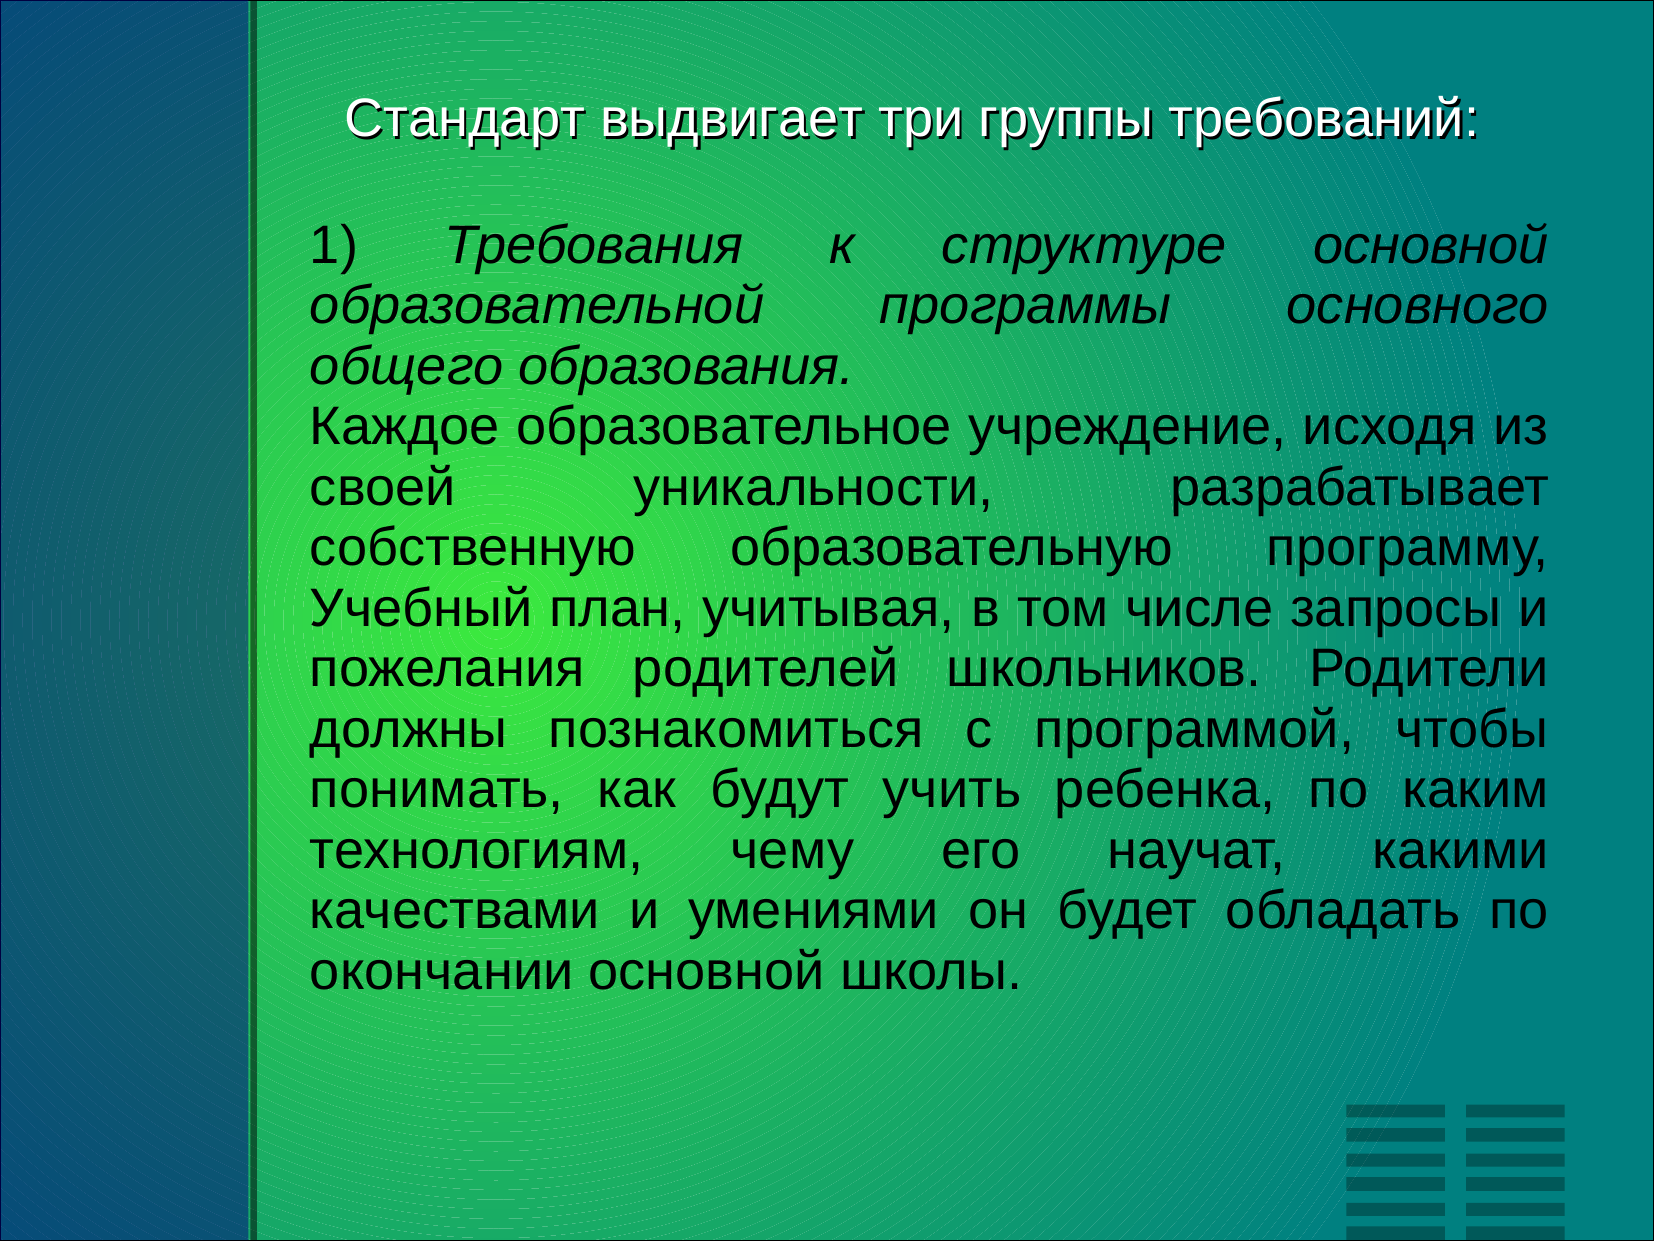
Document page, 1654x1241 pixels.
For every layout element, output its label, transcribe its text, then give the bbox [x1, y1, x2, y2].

text_box 1) Требования к структуре основной образовательной программы основного общего образования. Каждое образовательное учреждение, исходя из своей уникальности, разрабатывает собственную образовательную программу, Учебный план, учитывая, в том числе запросы и пожелания родителей школьников. Родители должны познакомиться с программой, чтобы понимать, как будут учить ребенка, по каким технологиям, чему его научат, какими качествами и умениями он будет обладать по окончании основной школы. [295, 206, 1565, 1152]
title Стандарт выдвигает три группы требований: [301, 59, 1539, 178]
